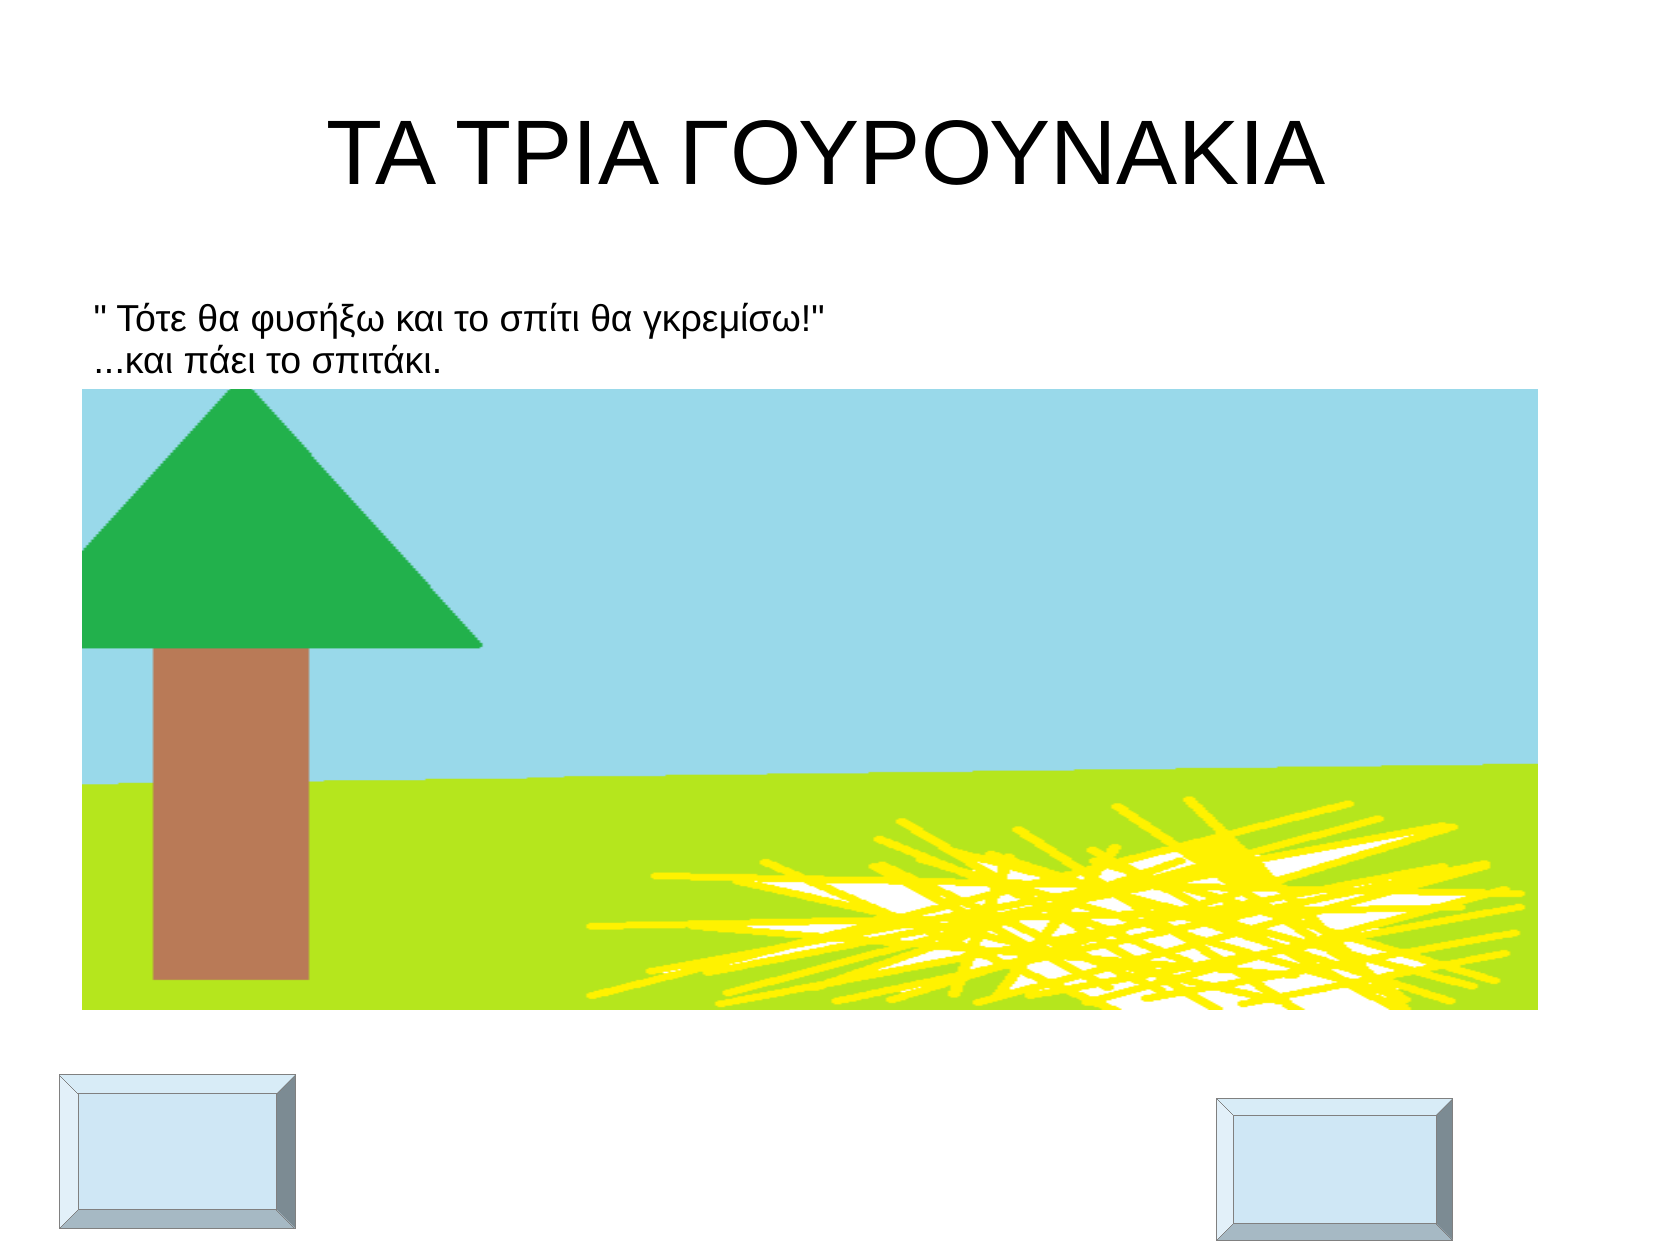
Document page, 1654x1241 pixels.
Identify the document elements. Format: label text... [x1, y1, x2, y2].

text_box [1217, 1098, 1453, 1241]
title ΤΑ ΤΡΙΑ ΓΟΥΡΟΥΝΑΚΙΑ [82, 49, 1571, 257]
picture [82, 389, 1538, 1010]
text_box [60, 1074, 296, 1229]
text_box " Τότε θα φυσήξω και το σπίτι θα γκρεμίσω!" ...και πάει το σπιτάκι. [78, 290, 1538, 390]
